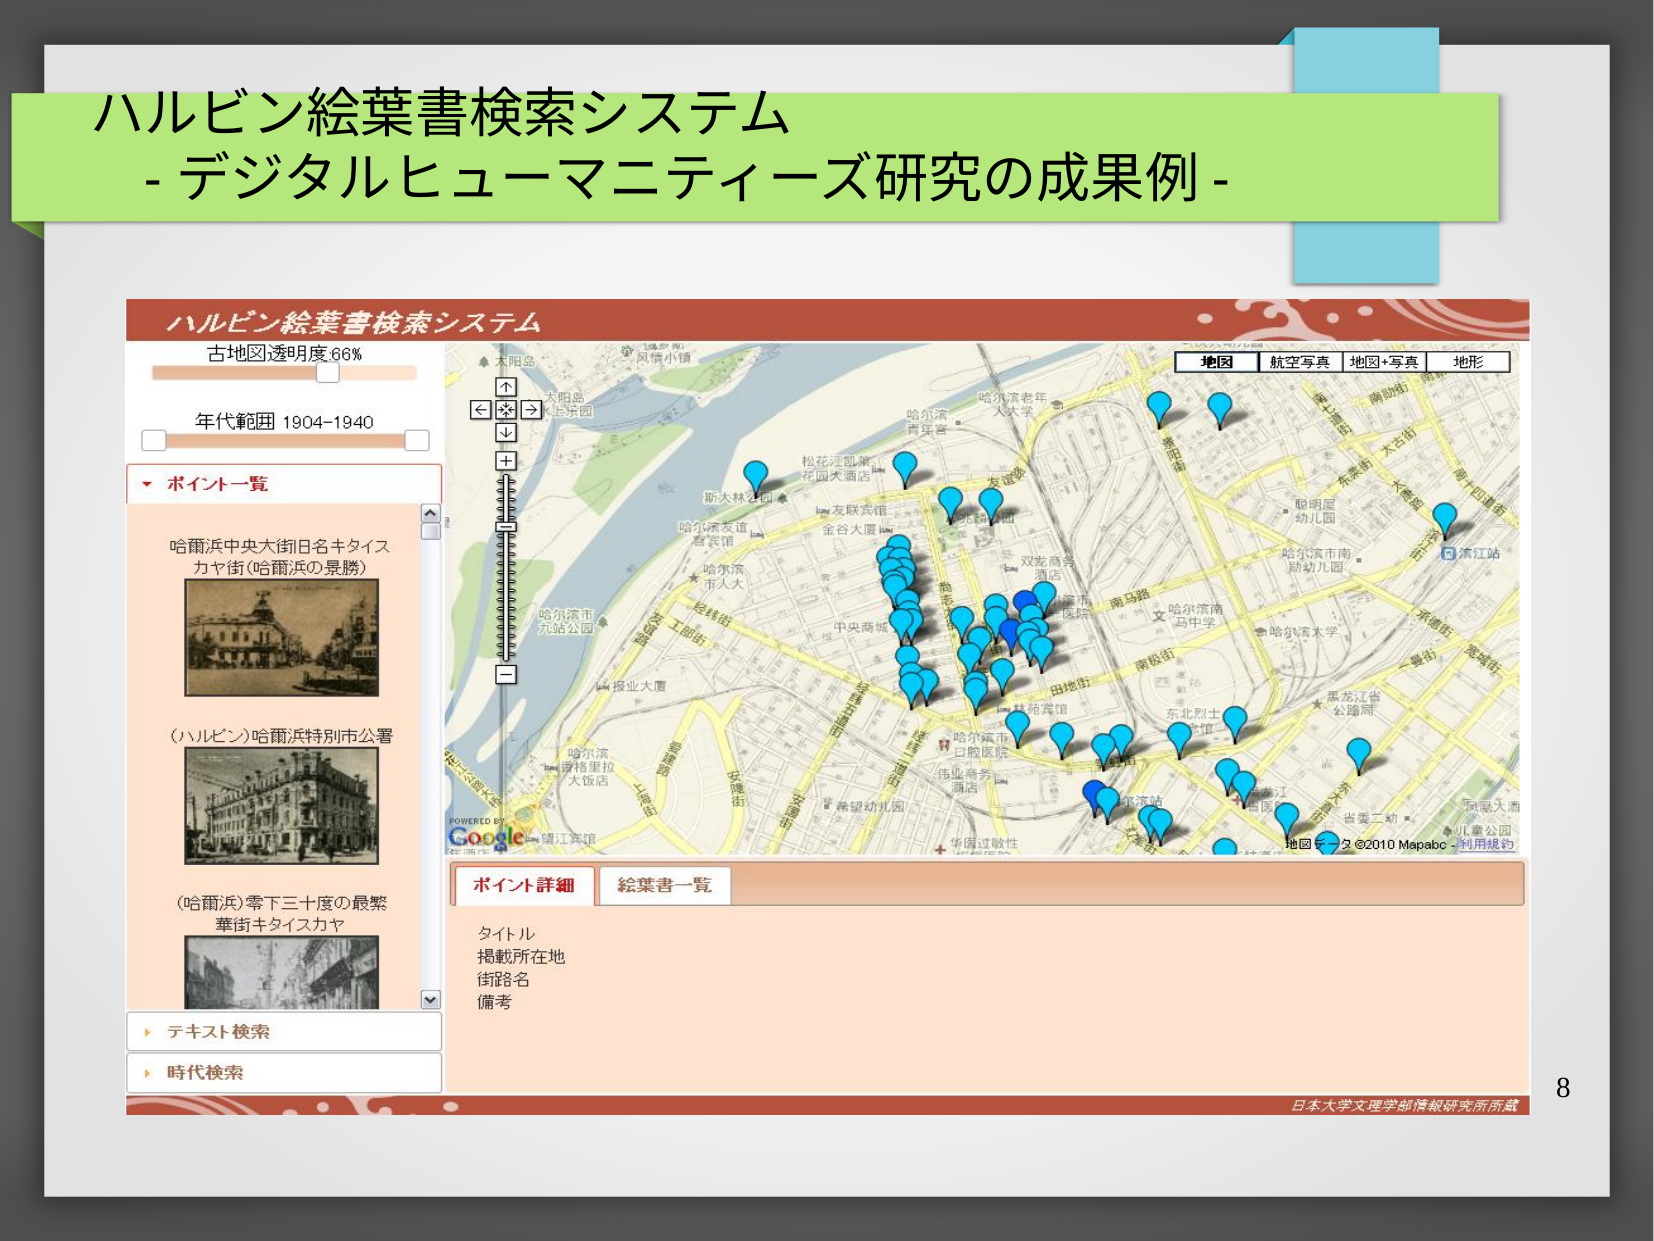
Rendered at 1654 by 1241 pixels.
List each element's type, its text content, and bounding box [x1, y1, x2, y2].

list [35, 272, 1524, 1077]
picture [0, 0, 1654, 1241]
title ハルビン絵葉書検索システム - デジタルヒューマニティーズ研究の成果例 - [70, 83, 1371, 214]
